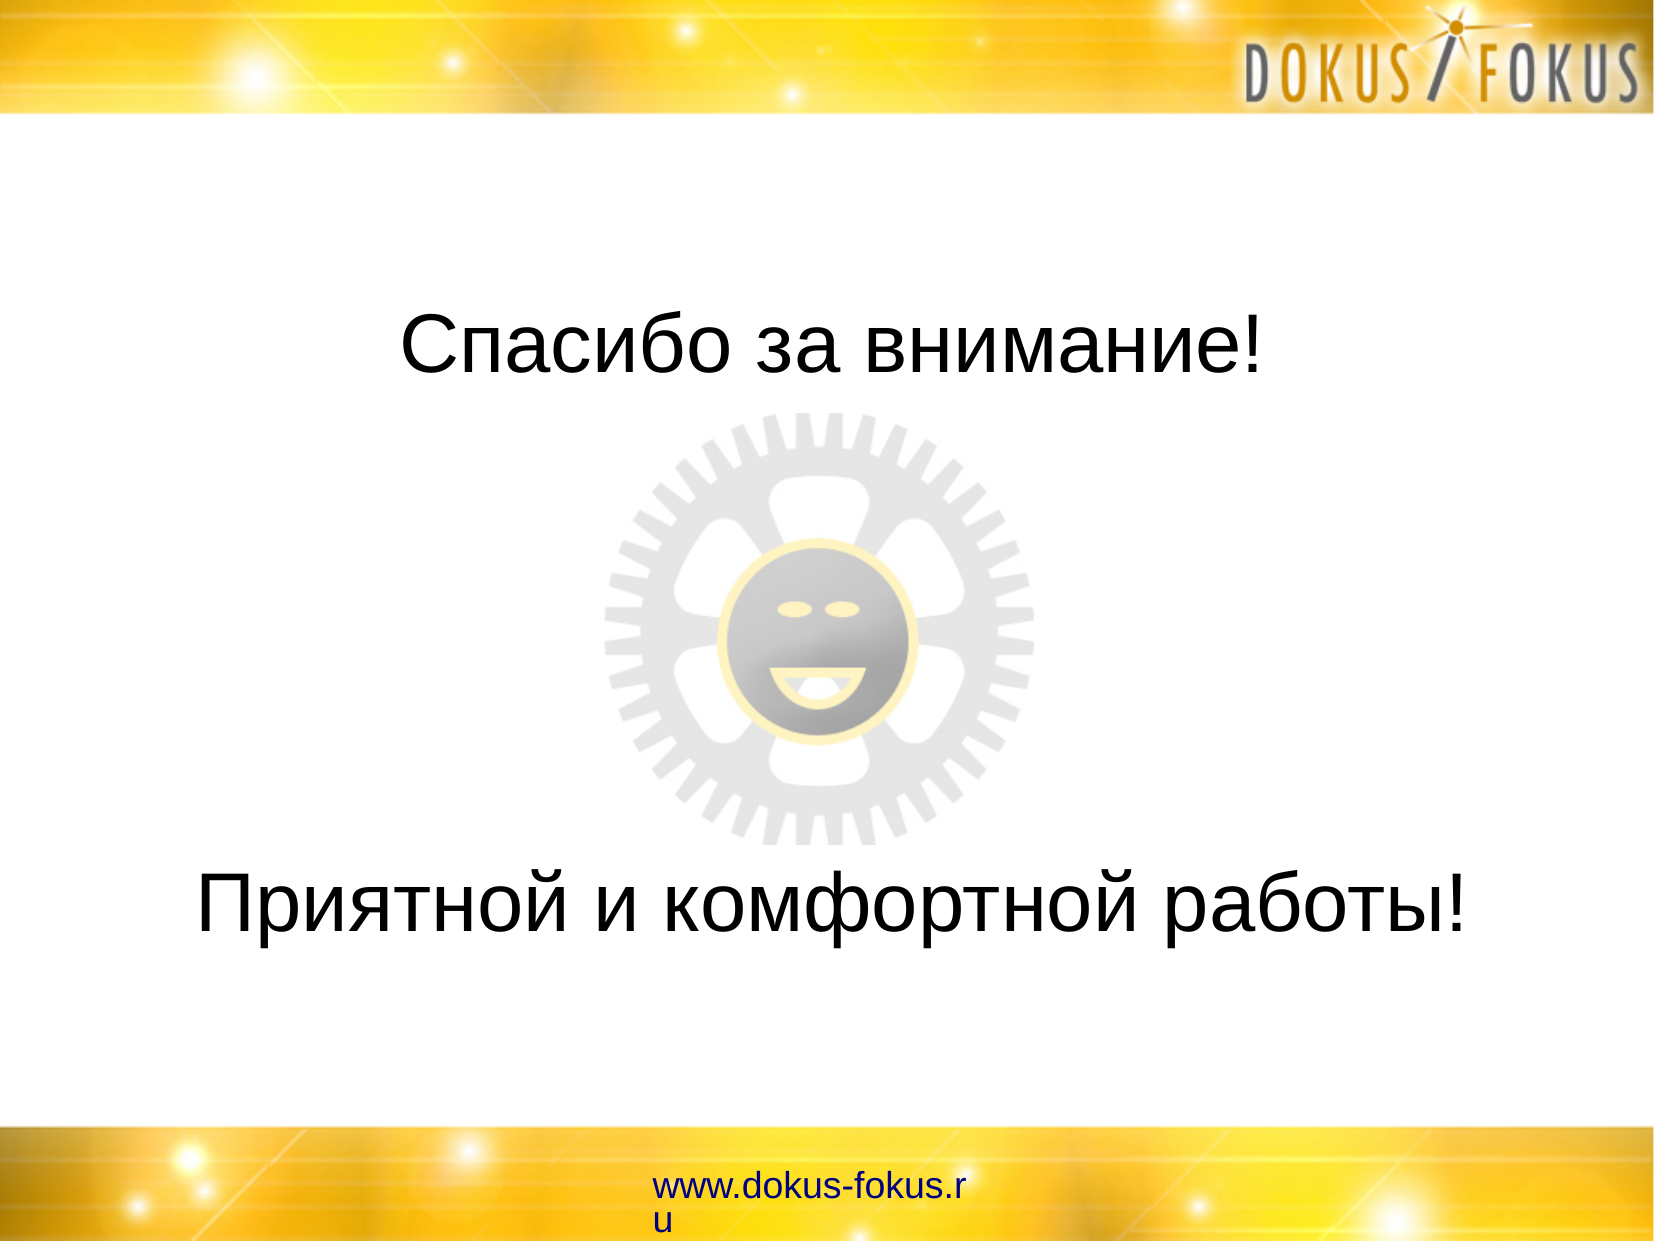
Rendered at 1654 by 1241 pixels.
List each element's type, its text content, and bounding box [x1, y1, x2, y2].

text_box www.dokus-fokus.ru [637, 1157, 993, 1215]
picture [0, 0, 1654, 1241]
title Спасибо за внимание! Приятной и комфортной работы! [88, 297, 1577, 949]
